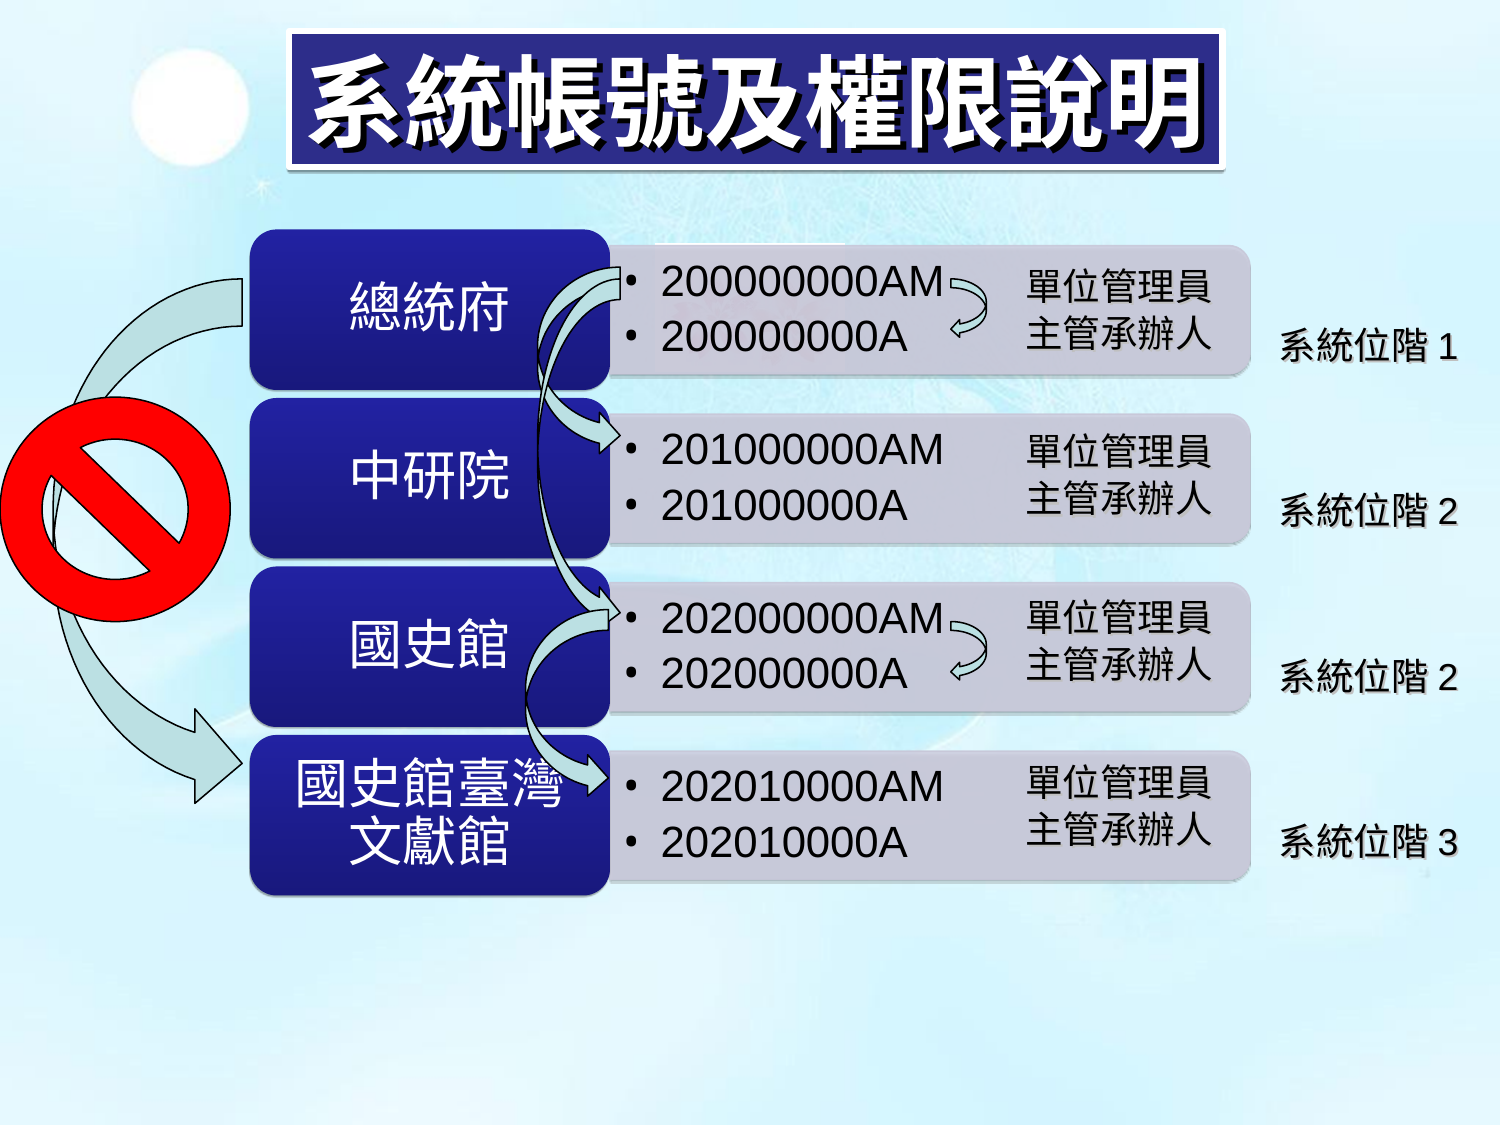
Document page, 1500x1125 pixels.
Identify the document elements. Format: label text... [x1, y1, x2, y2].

text_box 單位管理員 [1009, 255, 1230, 302]
text_box 系統位階3 [1263, 810, 1467, 872]
picture [55, 487, 148, 579]
picture [0, 0, 1500, 1125]
text_box 系統位階1 [1263, 314, 1467, 376]
text_box 主管承辦人 [1009, 633, 1230, 694]
text_box 202010000AM 202010000A [609, 751, 1250, 880]
text_box 202000000AM 202000000A [609, 582, 1250, 711]
text_box 國史館臺灣文獻館 [249, 734, 611, 896]
text_box [0, 278, 243, 804]
text_box 國史館 [249, 566, 587, 727]
text_box [950, 278, 987, 338]
text_box 國史館 [569, 566, 611, 600]
text_box 單位管理員 [1009, 751, 1230, 798]
text_box 201000000AM 201000000A [609, 414, 1250, 543]
text_box 主管承辦人 [1009, 467, 1230, 529]
text_box 中研院 [538, 400, 611, 559]
text_box 主管承辦人 [1009, 302, 1230, 364]
text_box 200000000AM 200000000A [609, 245, 1250, 374]
picture [43, 477, 54, 544]
text_box 單位管理員 [1009, 586, 1230, 633]
text_box 中研院 [249, 397, 553, 559]
text_box 總統府 [539, 299, 579, 374]
text_box [950, 621, 987, 680]
picture [82, 440, 188, 542]
text_box 系統位階2 [1263, 645, 1467, 706]
text_box 單位管理員 [1009, 420, 1230, 467]
text_box 中研院 [558, 397, 610, 423]
text_box 總統府 [548, 301, 611, 390]
text_box 國史館 [527, 621, 611, 727]
title 系統帳號及權限說明 [289, 31, 1223, 168]
text_box 系統位階2 [1263, 479, 1467, 541]
text_box 主管承辦人 [1009, 798, 1230, 860]
text_box [525, 267, 621, 797]
text_box 總統府 [249, 229, 611, 390]
